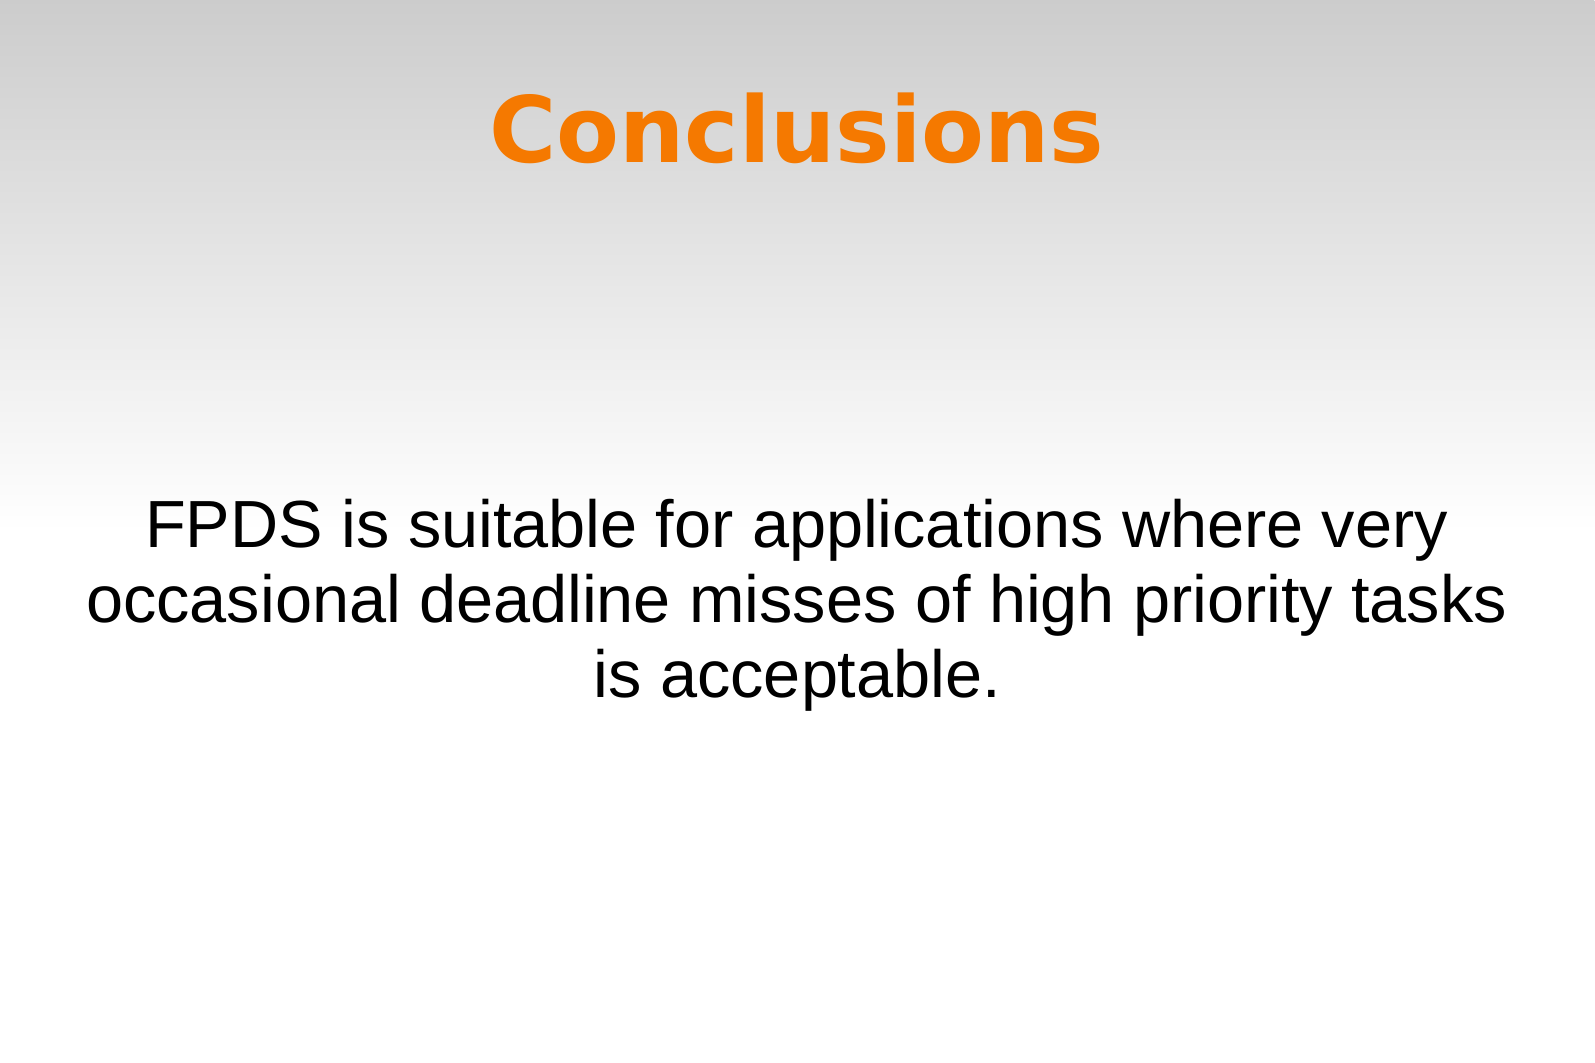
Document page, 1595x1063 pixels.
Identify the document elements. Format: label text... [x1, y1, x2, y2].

subtitle FPDS is suitable for applications where very occasional deadline misses of high priority tasks is acceptable. [79, 256, 1515, 943]
title Conclusions [79, 49, 1515, 213]
